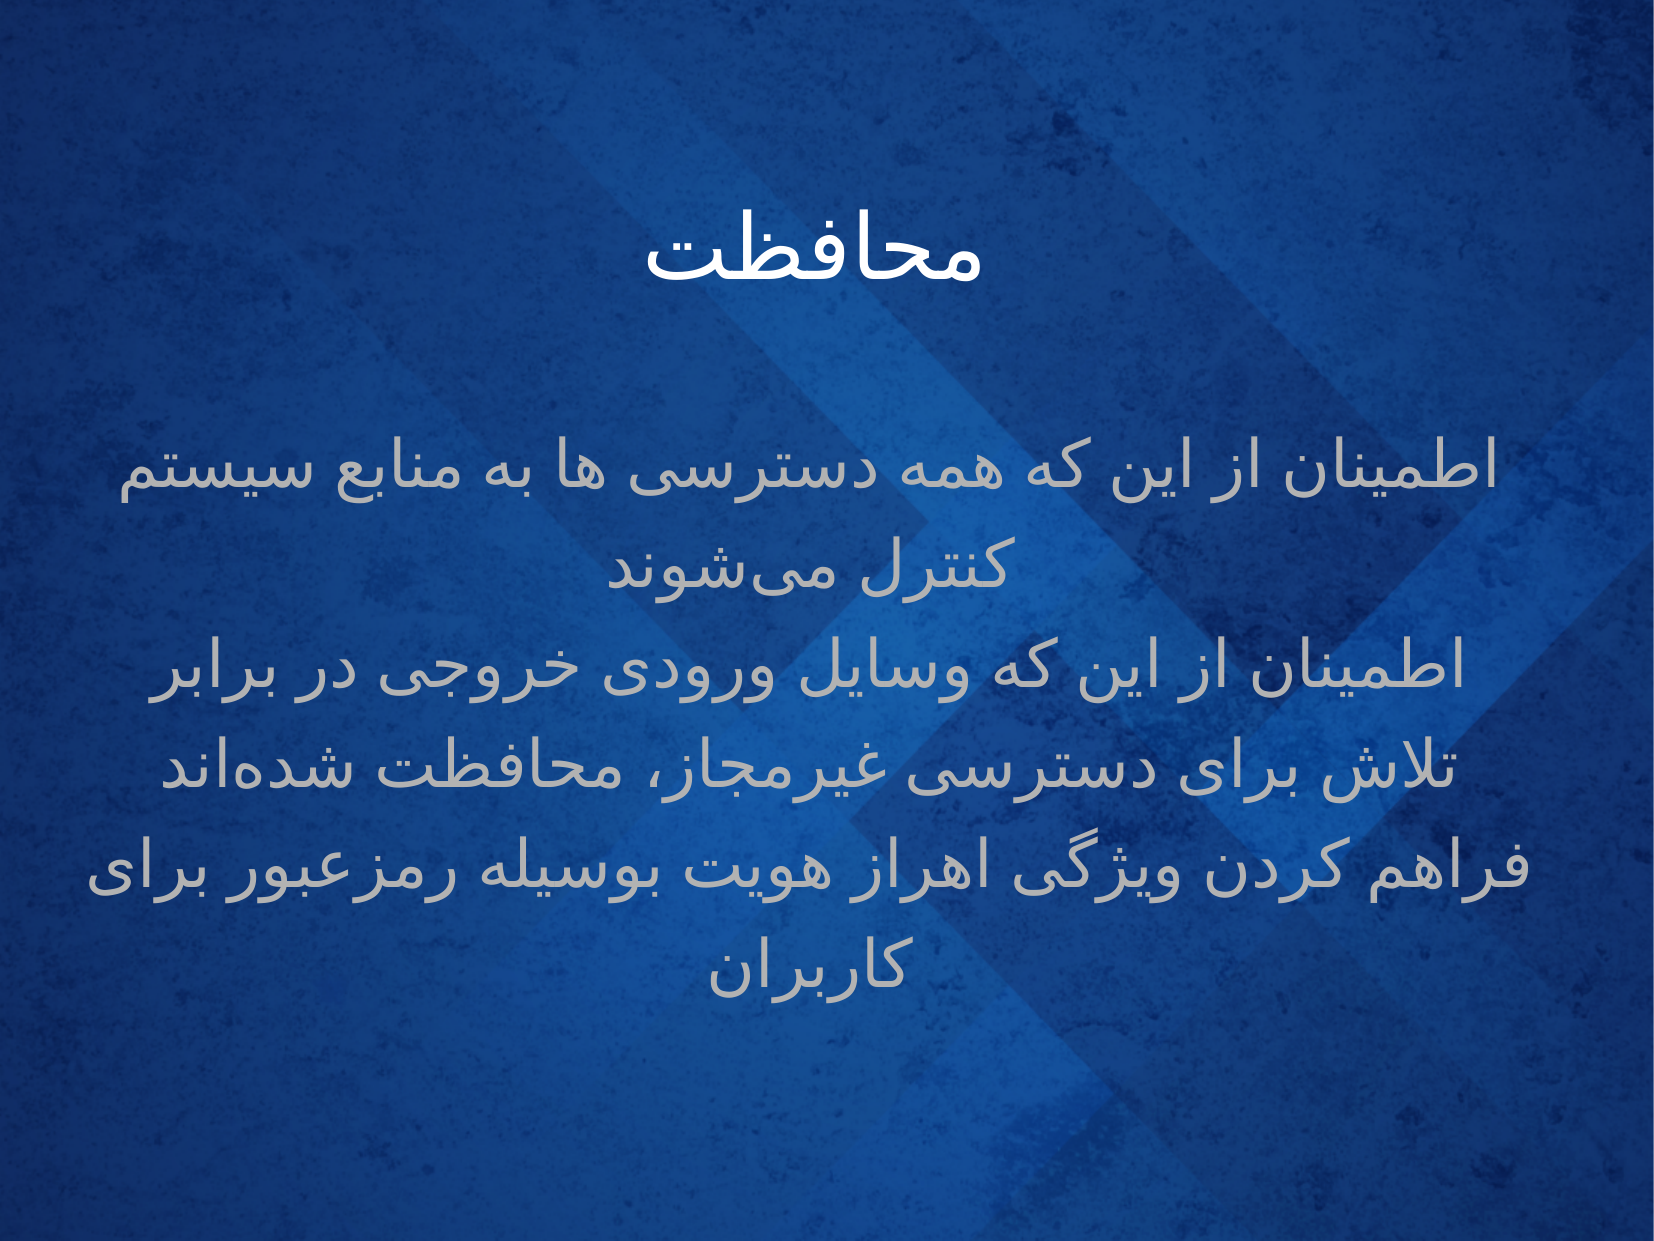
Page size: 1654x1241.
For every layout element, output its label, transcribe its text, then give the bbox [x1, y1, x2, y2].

subtitle اطمینان از این که همه دسترسی ها به منابع سیستم کنترل می‌شوند اطمینان از این که وسایل ورودی خروجی در برابر تلاش برای دسترسی غیر‌مجاز، محافظت شده‌اند فراهم کردن ویژگی اهراز هویت بوسیله رمزعبور برای کاربران [82, 415, 1538, 1146]
title محافظت [70, 153, 1560, 361]
picture [0, 0, 1654, 1241]
